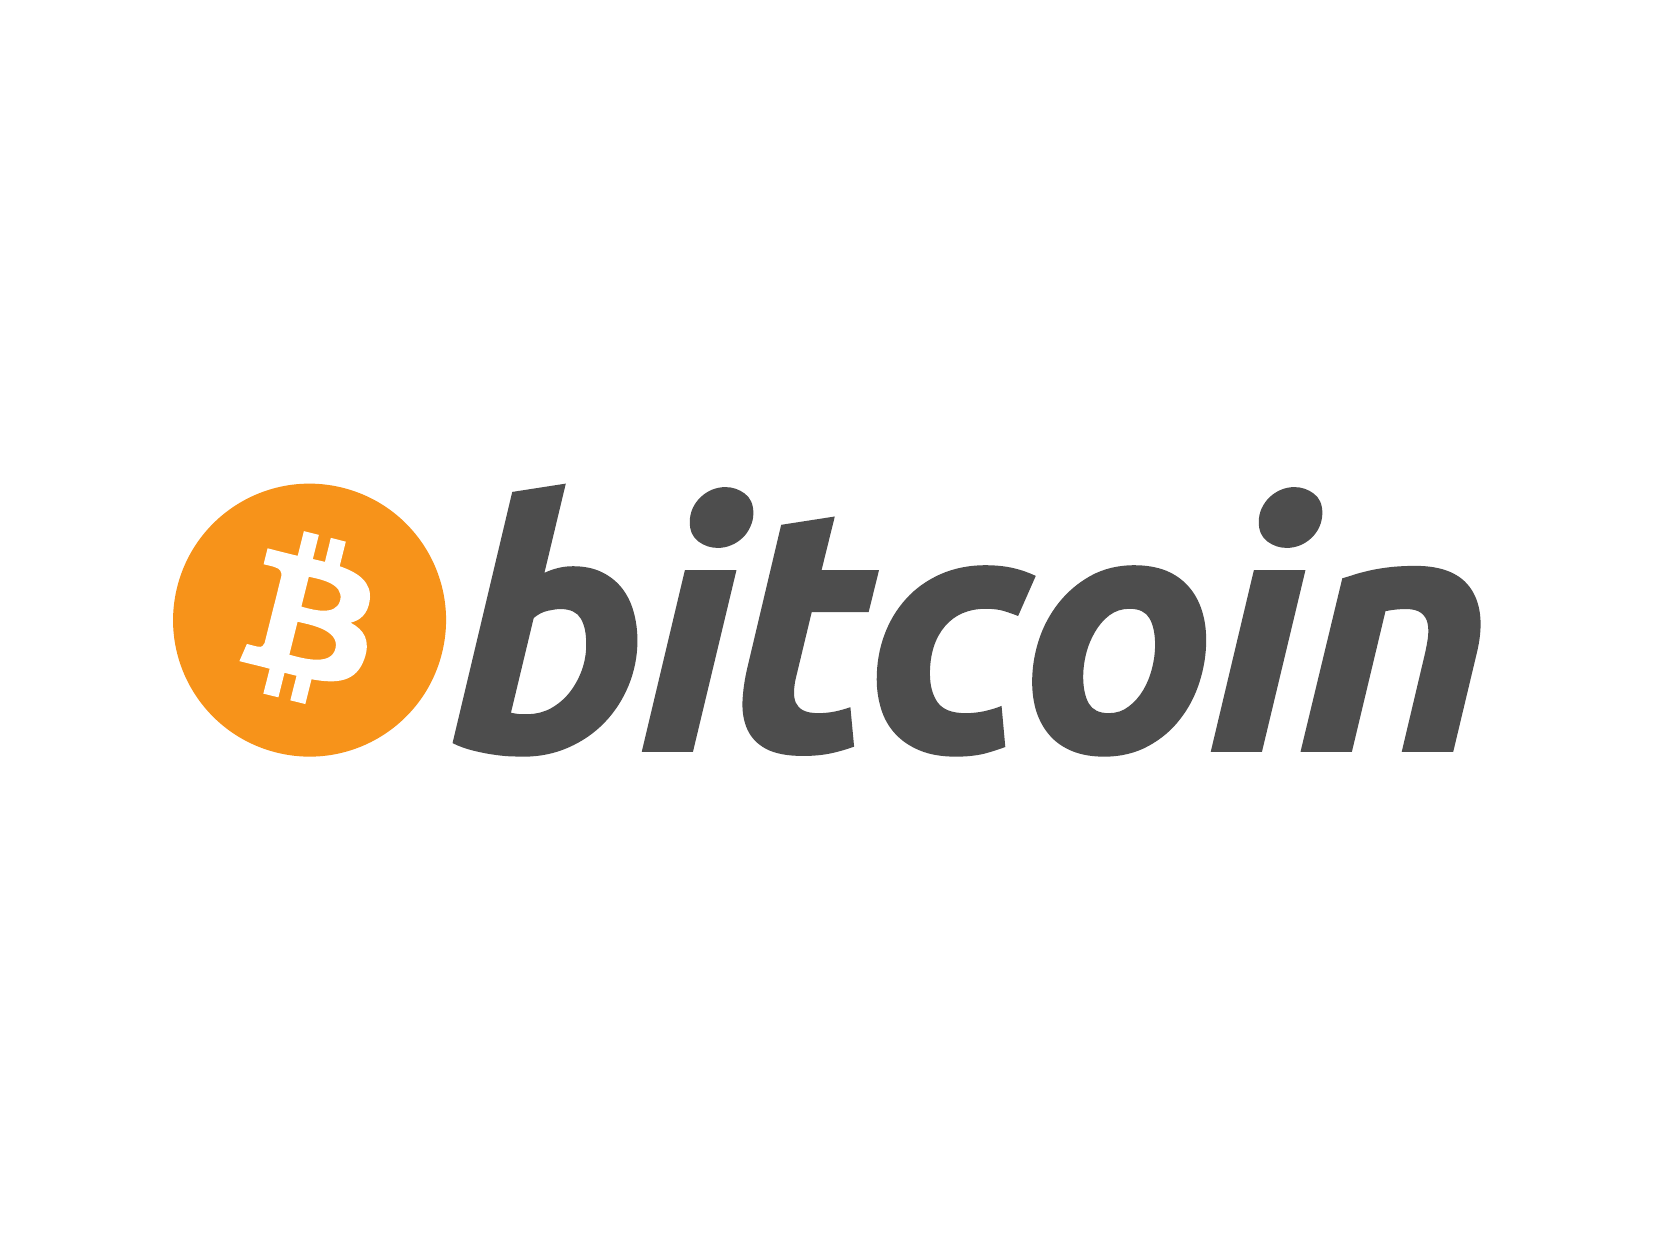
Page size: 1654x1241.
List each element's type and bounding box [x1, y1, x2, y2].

picture [173, 483, 1481, 757]
